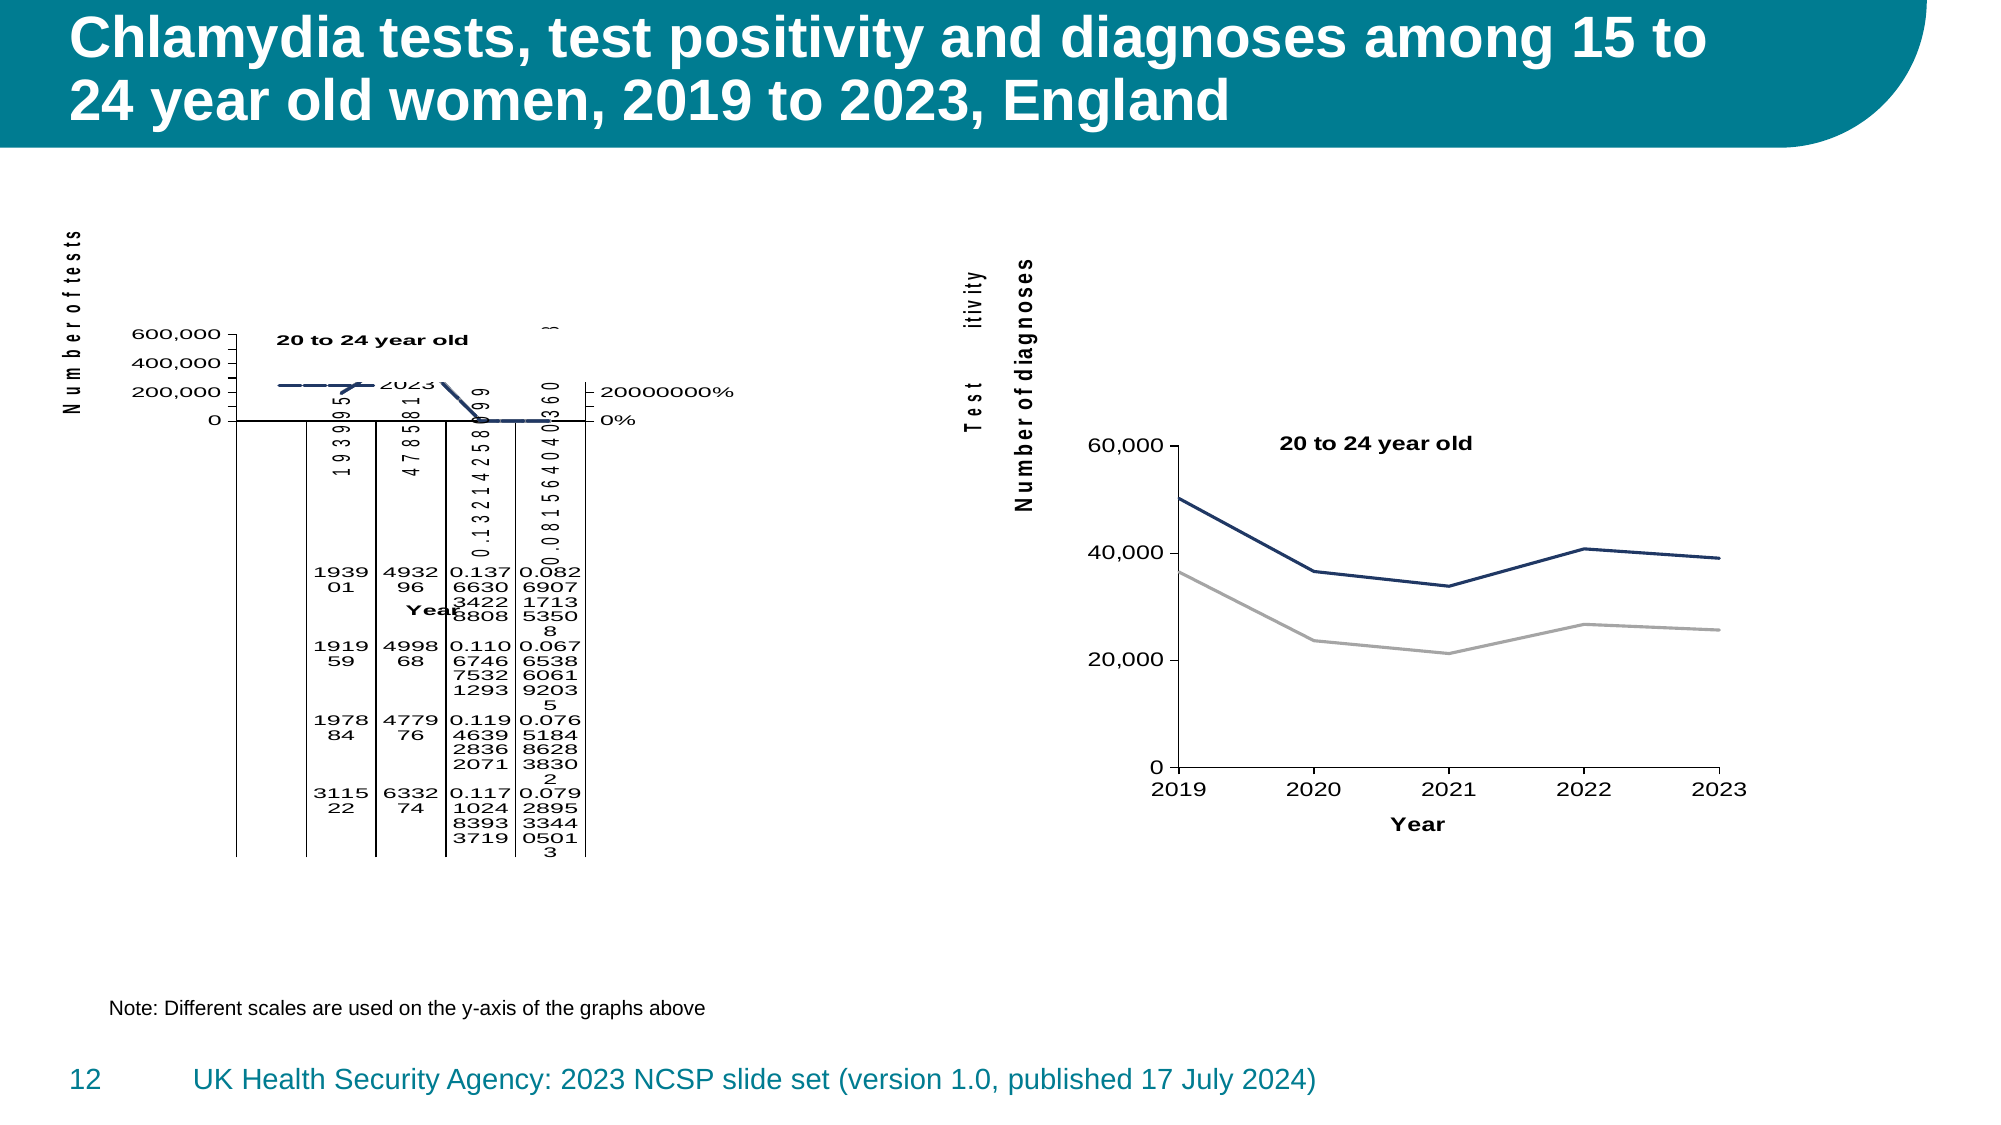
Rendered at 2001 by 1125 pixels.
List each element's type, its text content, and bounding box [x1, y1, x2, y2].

text_box UK Health Security Agency: 2023 NCSP slide set (version 1.0, published 17 July 2024) [177, 1053, 1820, 1113]
text_box [54, 1053, 152, 1112]
chart [43, 307, 1970, 861]
title Chlamydia tests, test positivity and diagnoses among 15 to 24 year old women, 2019 to 2023, England [54, 0, 1780, 134]
text_box Note: Different scales are used on the y-axis of the graphs above [90, 987, 729, 1053]
